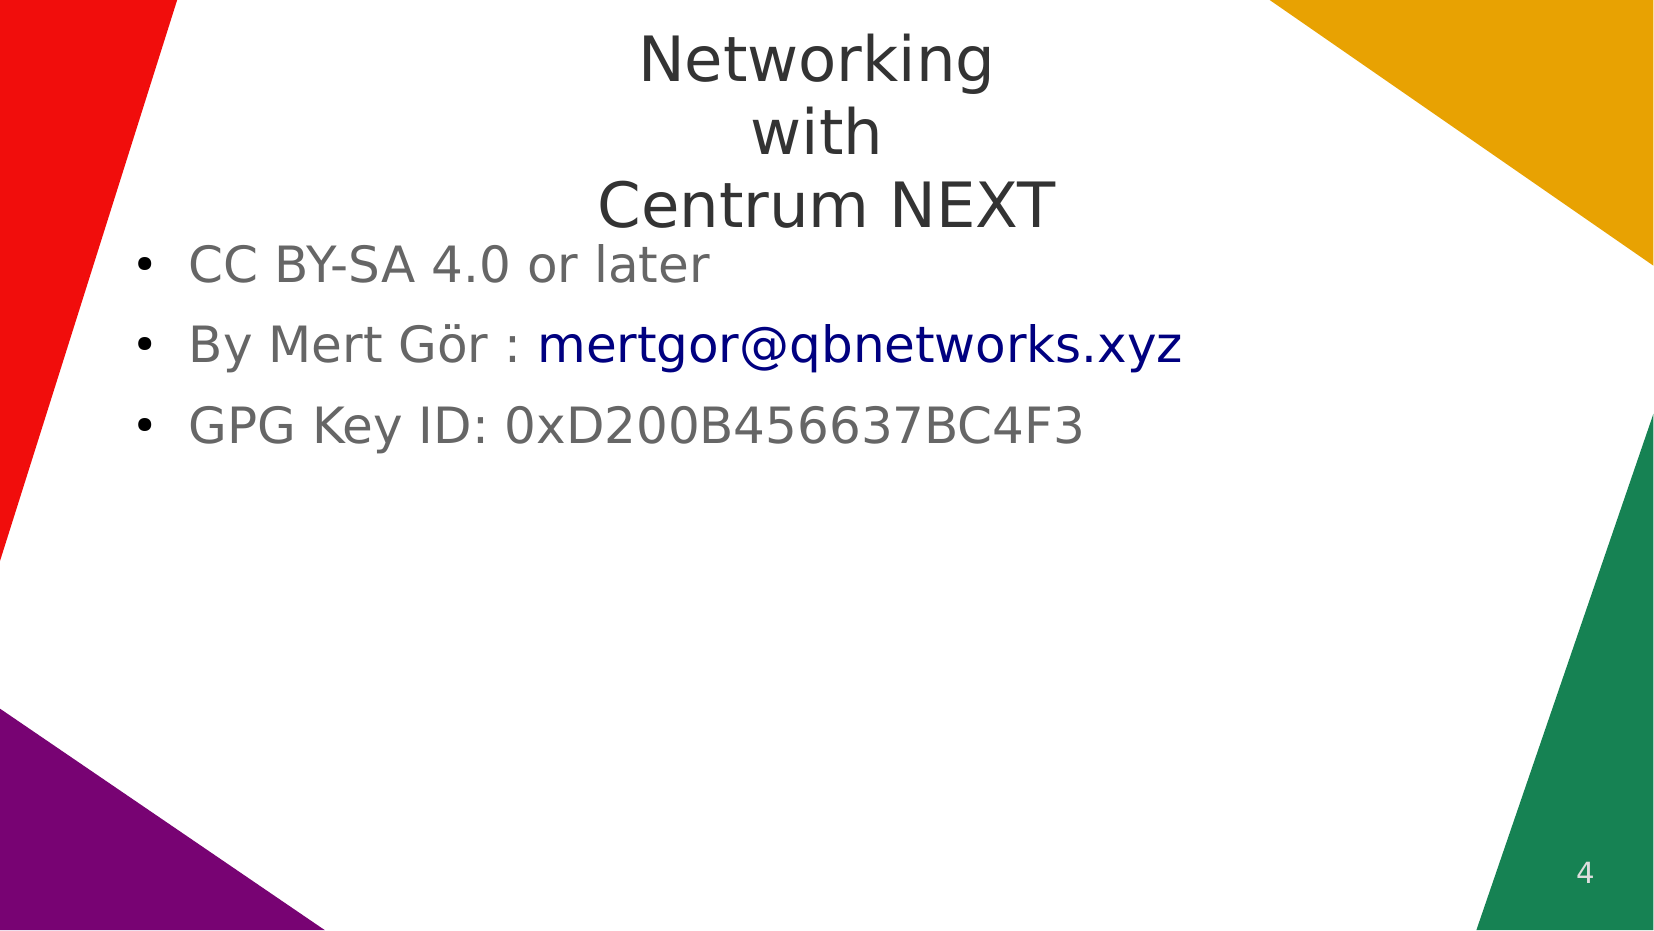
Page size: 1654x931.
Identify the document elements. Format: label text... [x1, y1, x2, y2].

title Networking with Centrum NEXT [118, 23, 1536, 236]
list CC BY-SA 4.0 or later By Mert Gör : mertgor@qbnetworks.xyz GPG Key ID: 0xD200B456637BC4F3 [118, 236, 1536, 827]
